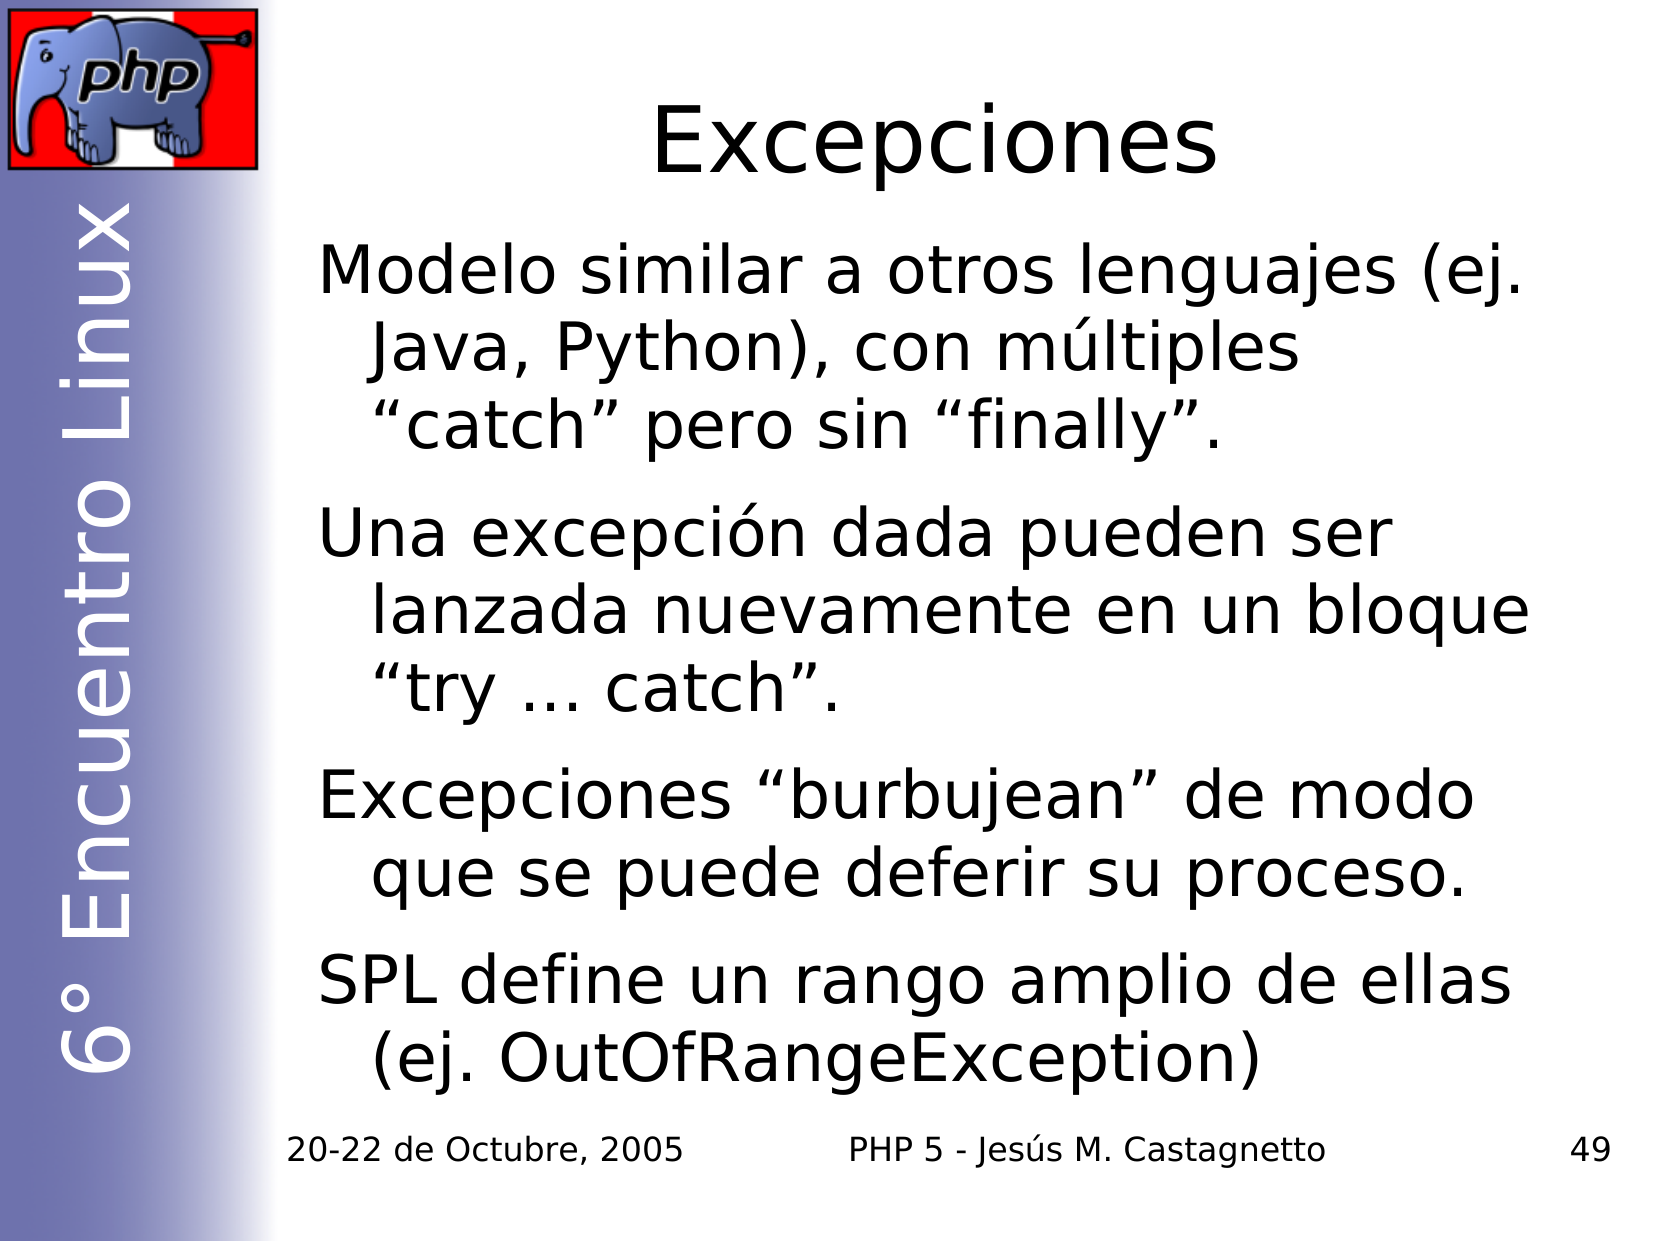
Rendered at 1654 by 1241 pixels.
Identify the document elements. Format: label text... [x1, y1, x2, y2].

list Modelo similar a otros lenguajes (ej. Java, Python), con múltiples “catch” pero sin “finally”. Una excepción dada pueden ser lanzada nuevamente en un bloque “try ... catch”. Excepciones “burbujean” de modo que se puede deferir su proceso. SPL define un rango amplio de ellas (ej. OutOfRangeException) [300, 231, 1571, 1098]
title Excepciones [300, 37, 1571, 231]
picture [0, 0, 1654, 1241]
